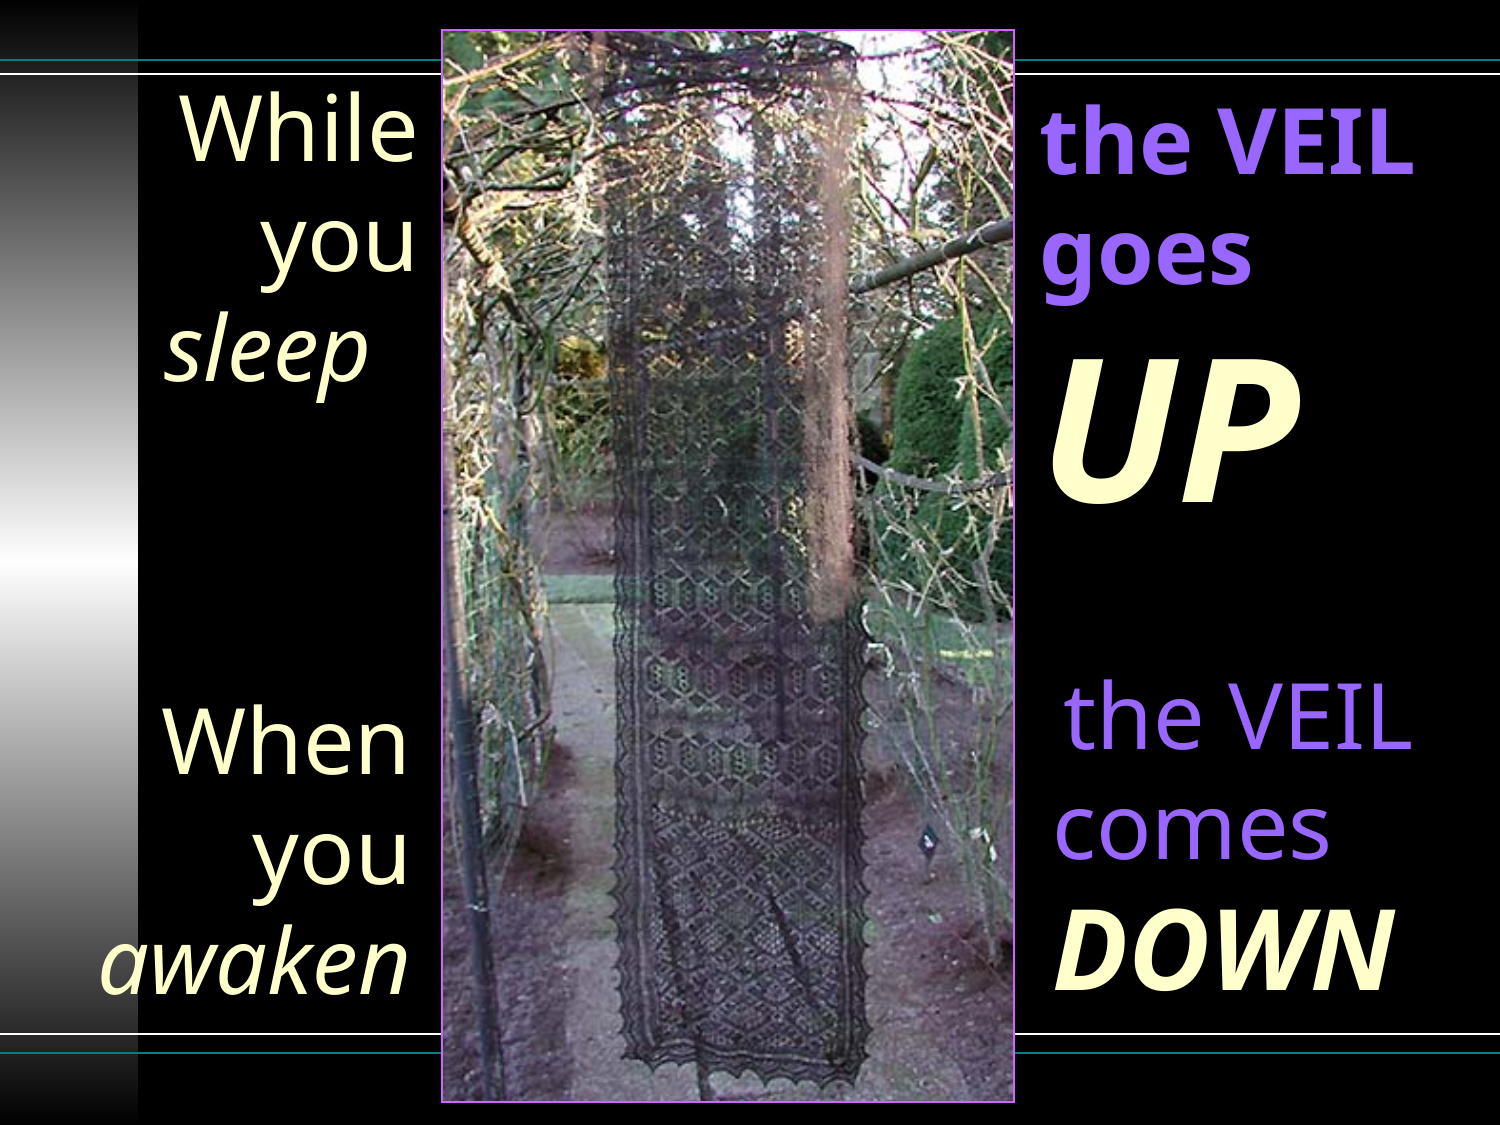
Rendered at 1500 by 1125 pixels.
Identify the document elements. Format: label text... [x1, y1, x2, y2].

text_box While you sleep [41, 62, 435, 408]
text_box When you awaken [24, 674, 427, 1021]
text_box the VEIL goes UP [1025, 74, 1457, 791]
picture [442, 31, 1013, 1102]
text_box the VEIL comes DOWN [1037, 649, 1463, 1021]
